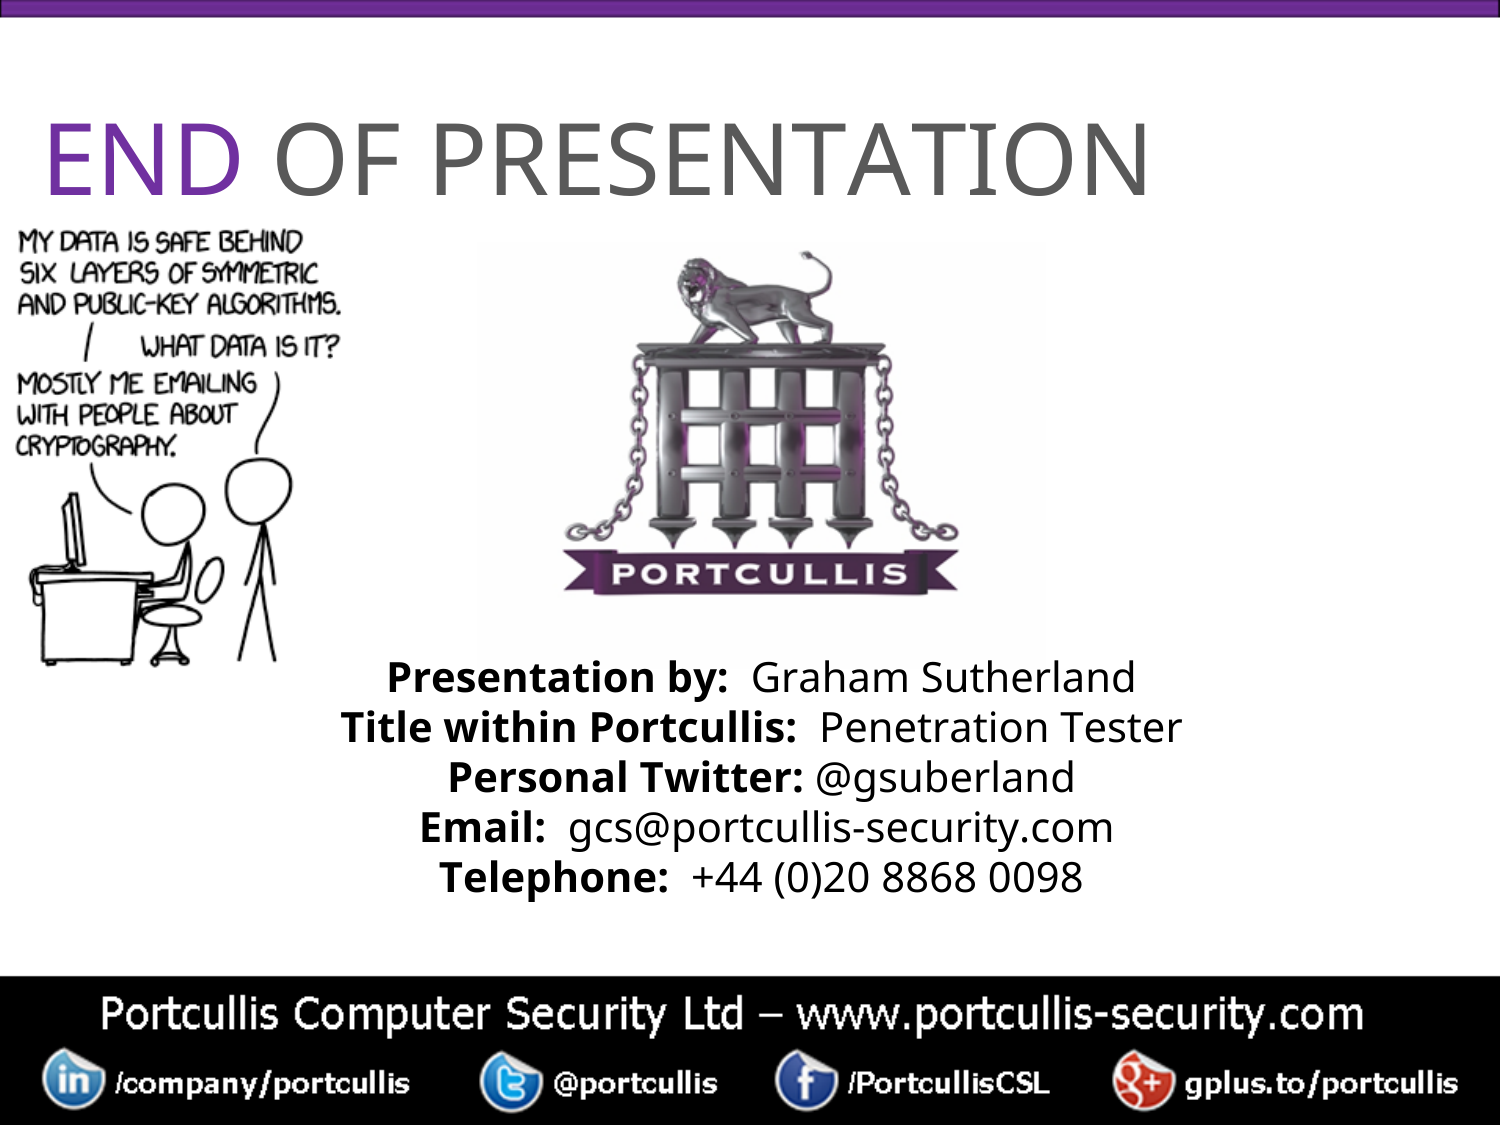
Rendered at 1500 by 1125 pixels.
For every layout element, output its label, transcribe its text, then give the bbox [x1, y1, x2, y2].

picture [0, 0, 1500, 1125]
text_box Presentation by: Graham Sutherland Title within Portcullis: Penetration Tester Personal Twitter: @gsuberland Email: gcs@portcullis-security.com Telephone: +44 (0)20 8868 0098 [64, 196, 1459, 941]
title END OF PRESENTATION [41, 42, 1434, 202]
